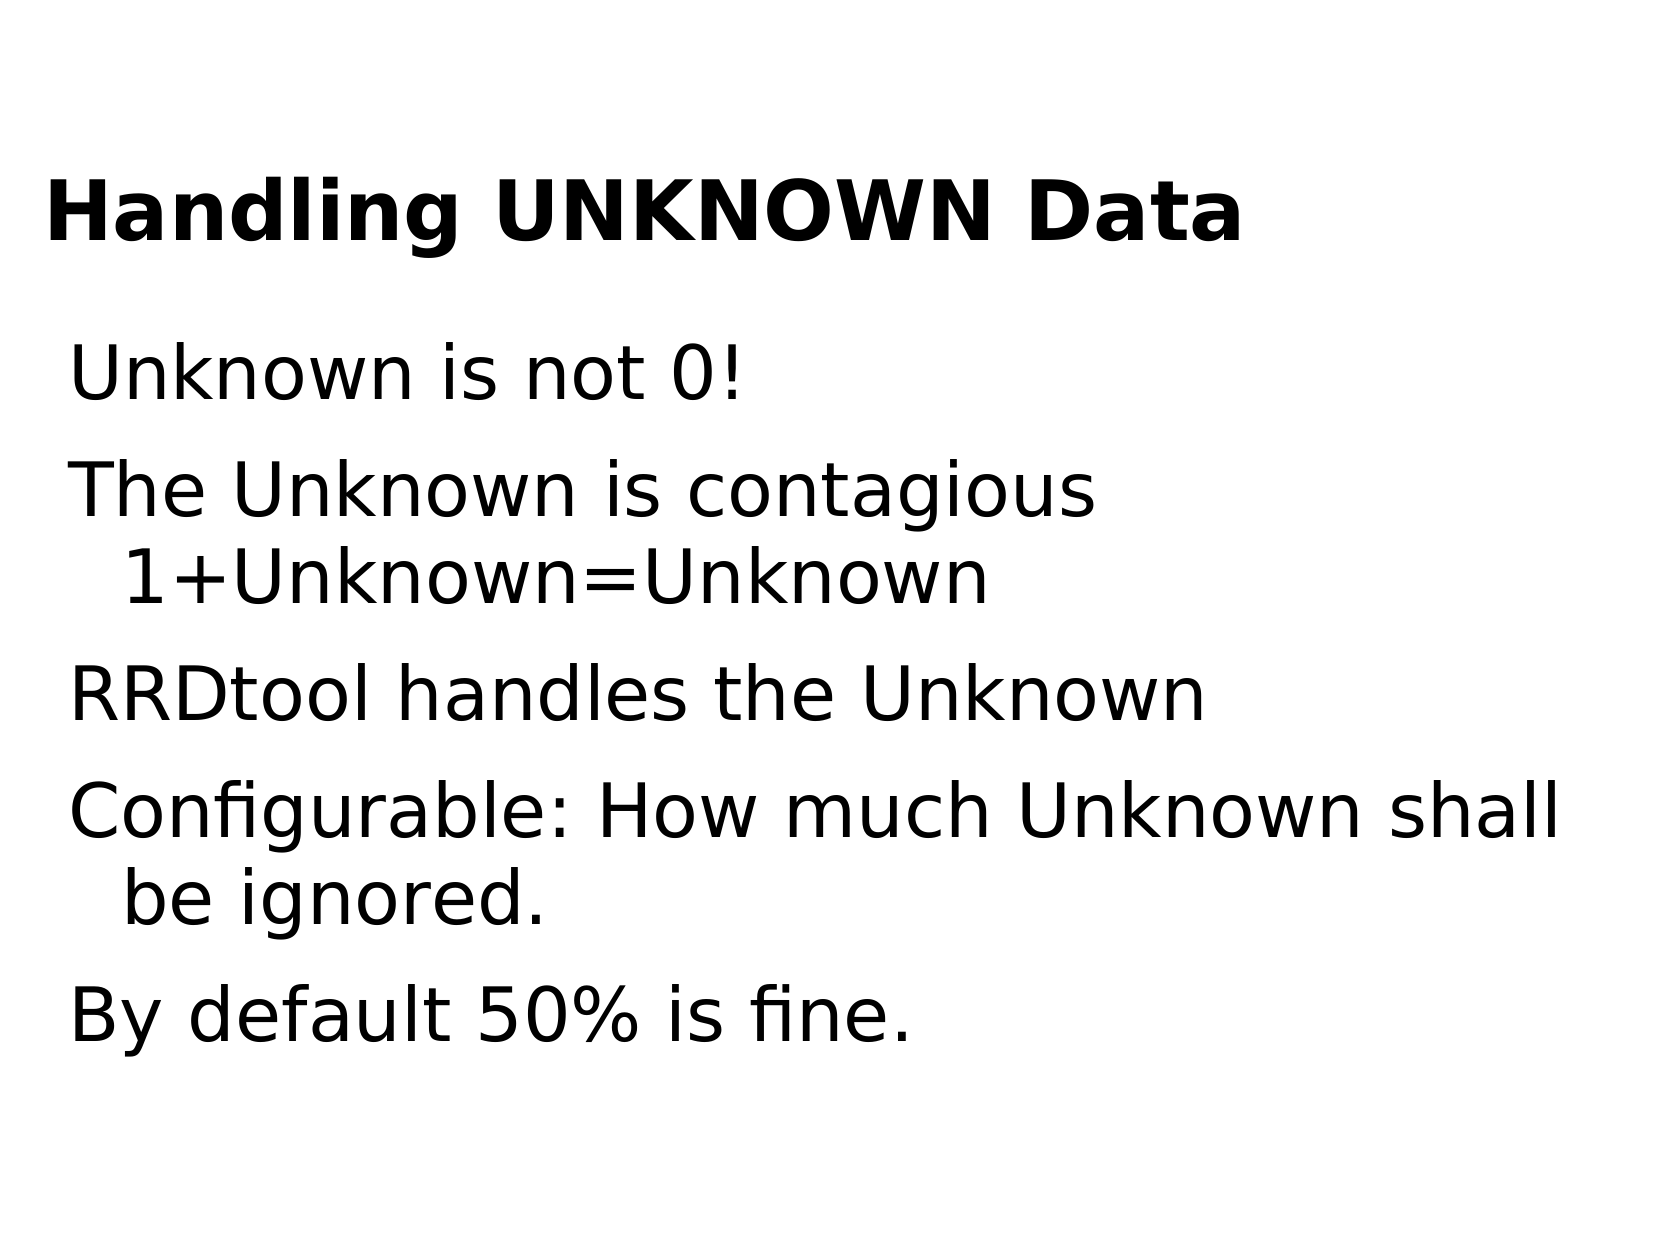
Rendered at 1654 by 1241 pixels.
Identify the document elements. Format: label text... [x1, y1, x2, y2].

list Unknown is not 0! The Unknown is contagious 1+Unknown=Unknown RRDtool handles the Unknown Configurable: How much Unknown shall be ignored. By default 50% is fine. [50, 329, 1571, 1099]
title Handling UNKNOWN Data [43, 137, 1581, 287]
